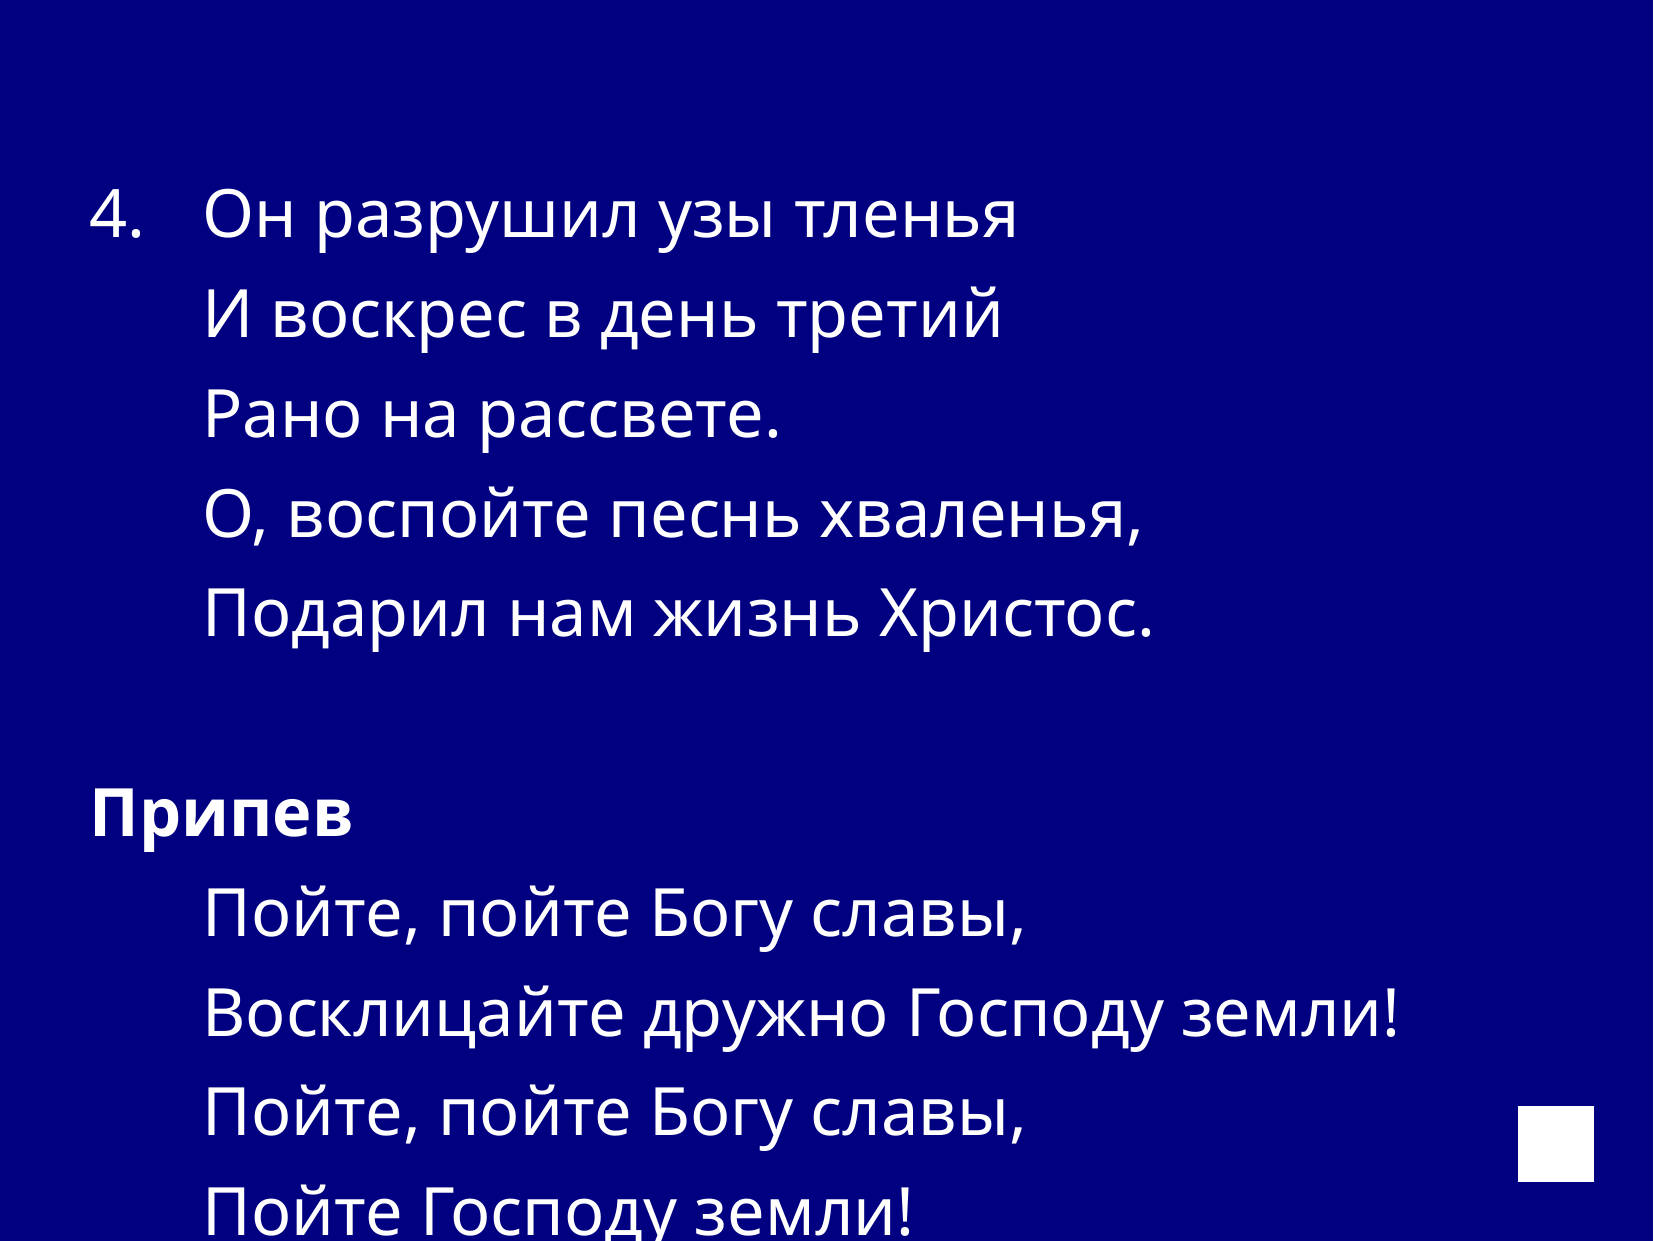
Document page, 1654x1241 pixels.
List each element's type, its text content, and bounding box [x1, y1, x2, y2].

text_box [1518, 1106, 1594, 1182]
text_box 4. Он разрушил узы тленья И воскрес в день третий Рано на рассвете. О, воспойте песнь хваленья, Подарил нам жизнь Христос. Припев Пойте, пойте Богу славы, Восклицайте дружно Господу земли! Пойте, пойте Богу славы, Пойте Господу земли! [75, 150, 1576, 1163]
